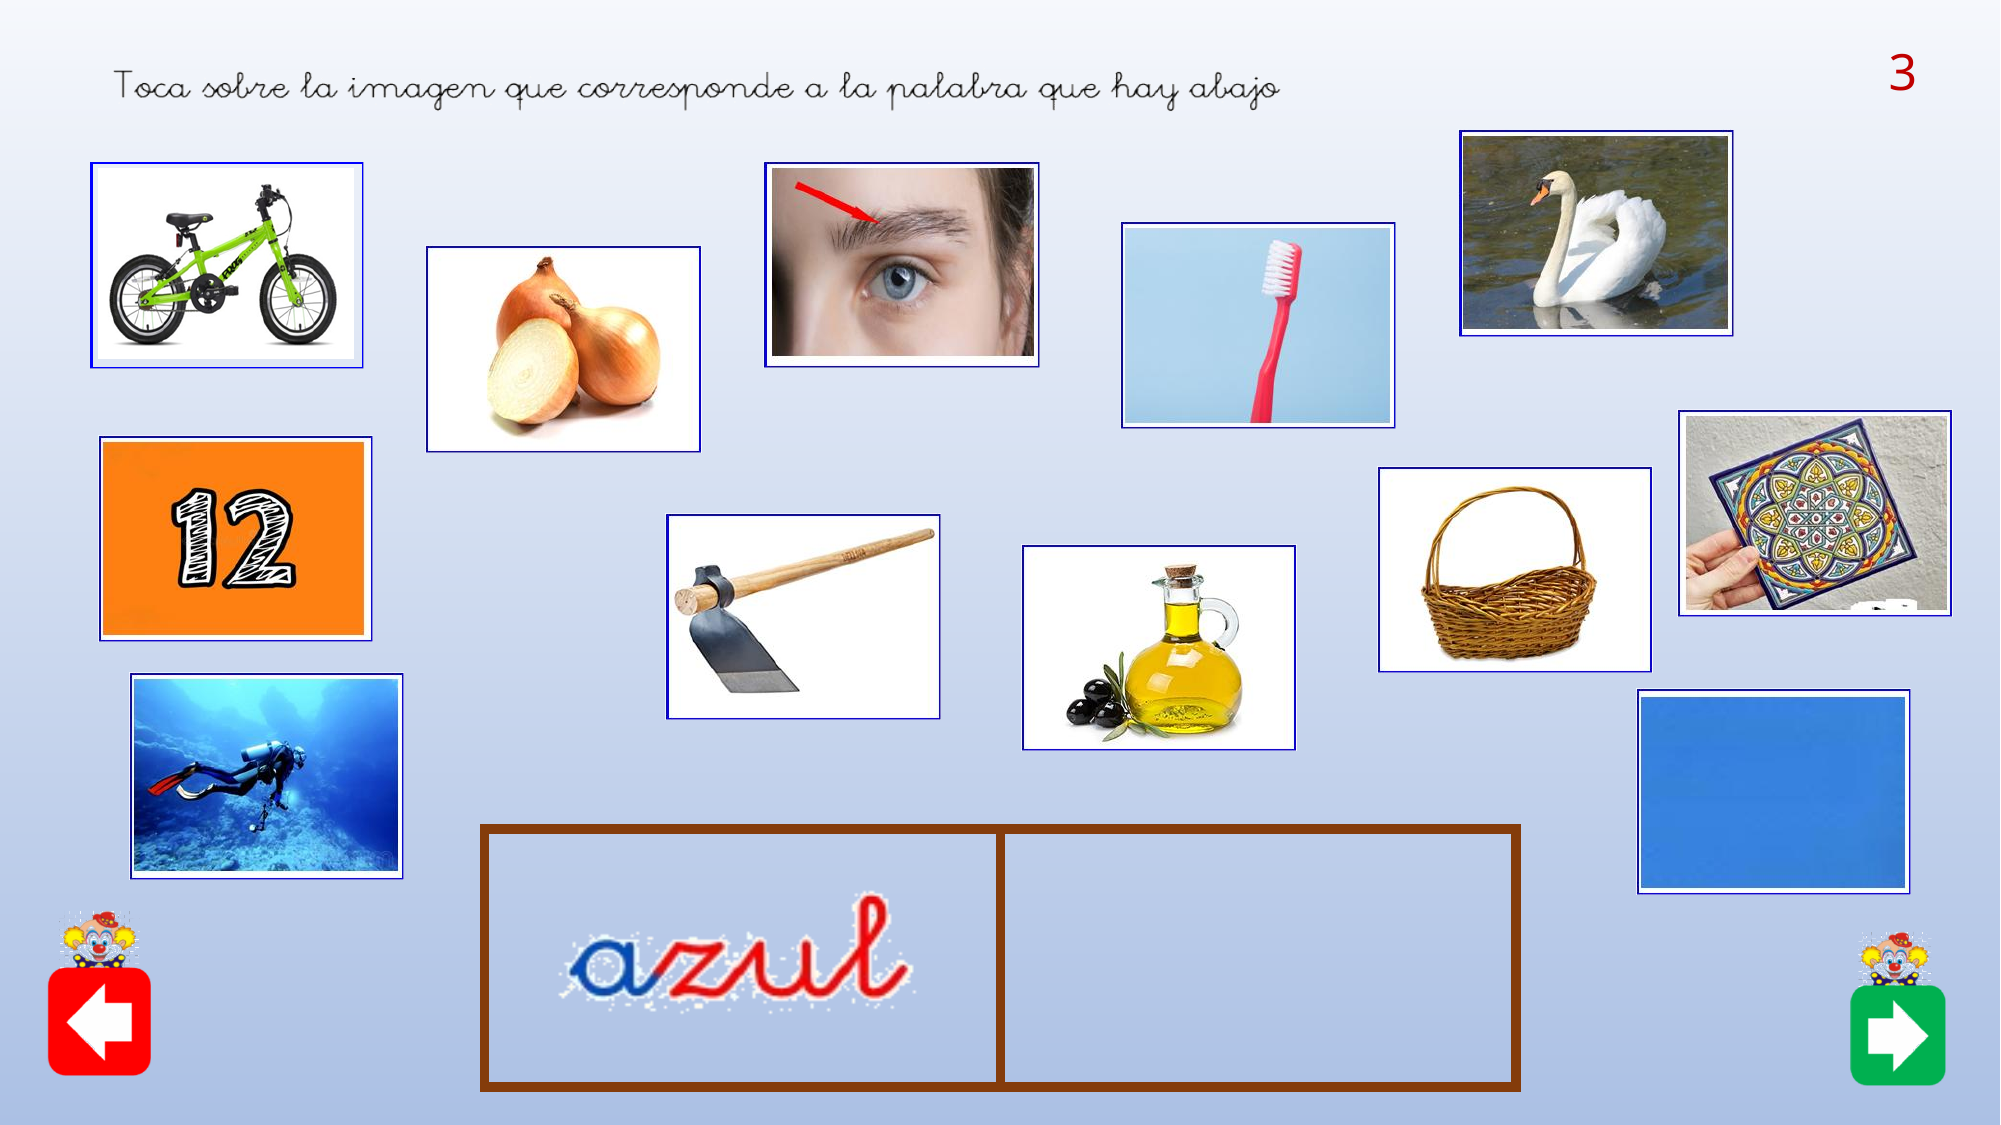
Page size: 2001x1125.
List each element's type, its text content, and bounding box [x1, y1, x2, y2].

picture [1458, 129, 1734, 337]
picture [89, 161, 364, 369]
picture [106, 57, 1494, 115]
picture [1120, 221, 1396, 429]
picture [1677, 409, 1953, 617]
text_box 3 [1859, 32, 1946, 108]
picture [1377, 466, 1653, 673]
picture [425, 245, 702, 453]
picture [98, 435, 373, 642]
picture [47, 910, 151, 1076]
picture [763, 161, 1040, 368]
picture [1850, 931, 1946, 1086]
picture [1021, 544, 1297, 751]
picture [129, 672, 404, 880]
picture [665, 513, 941, 720]
picture [499, 851, 972, 1068]
picture [1636, 688, 1911, 895]
